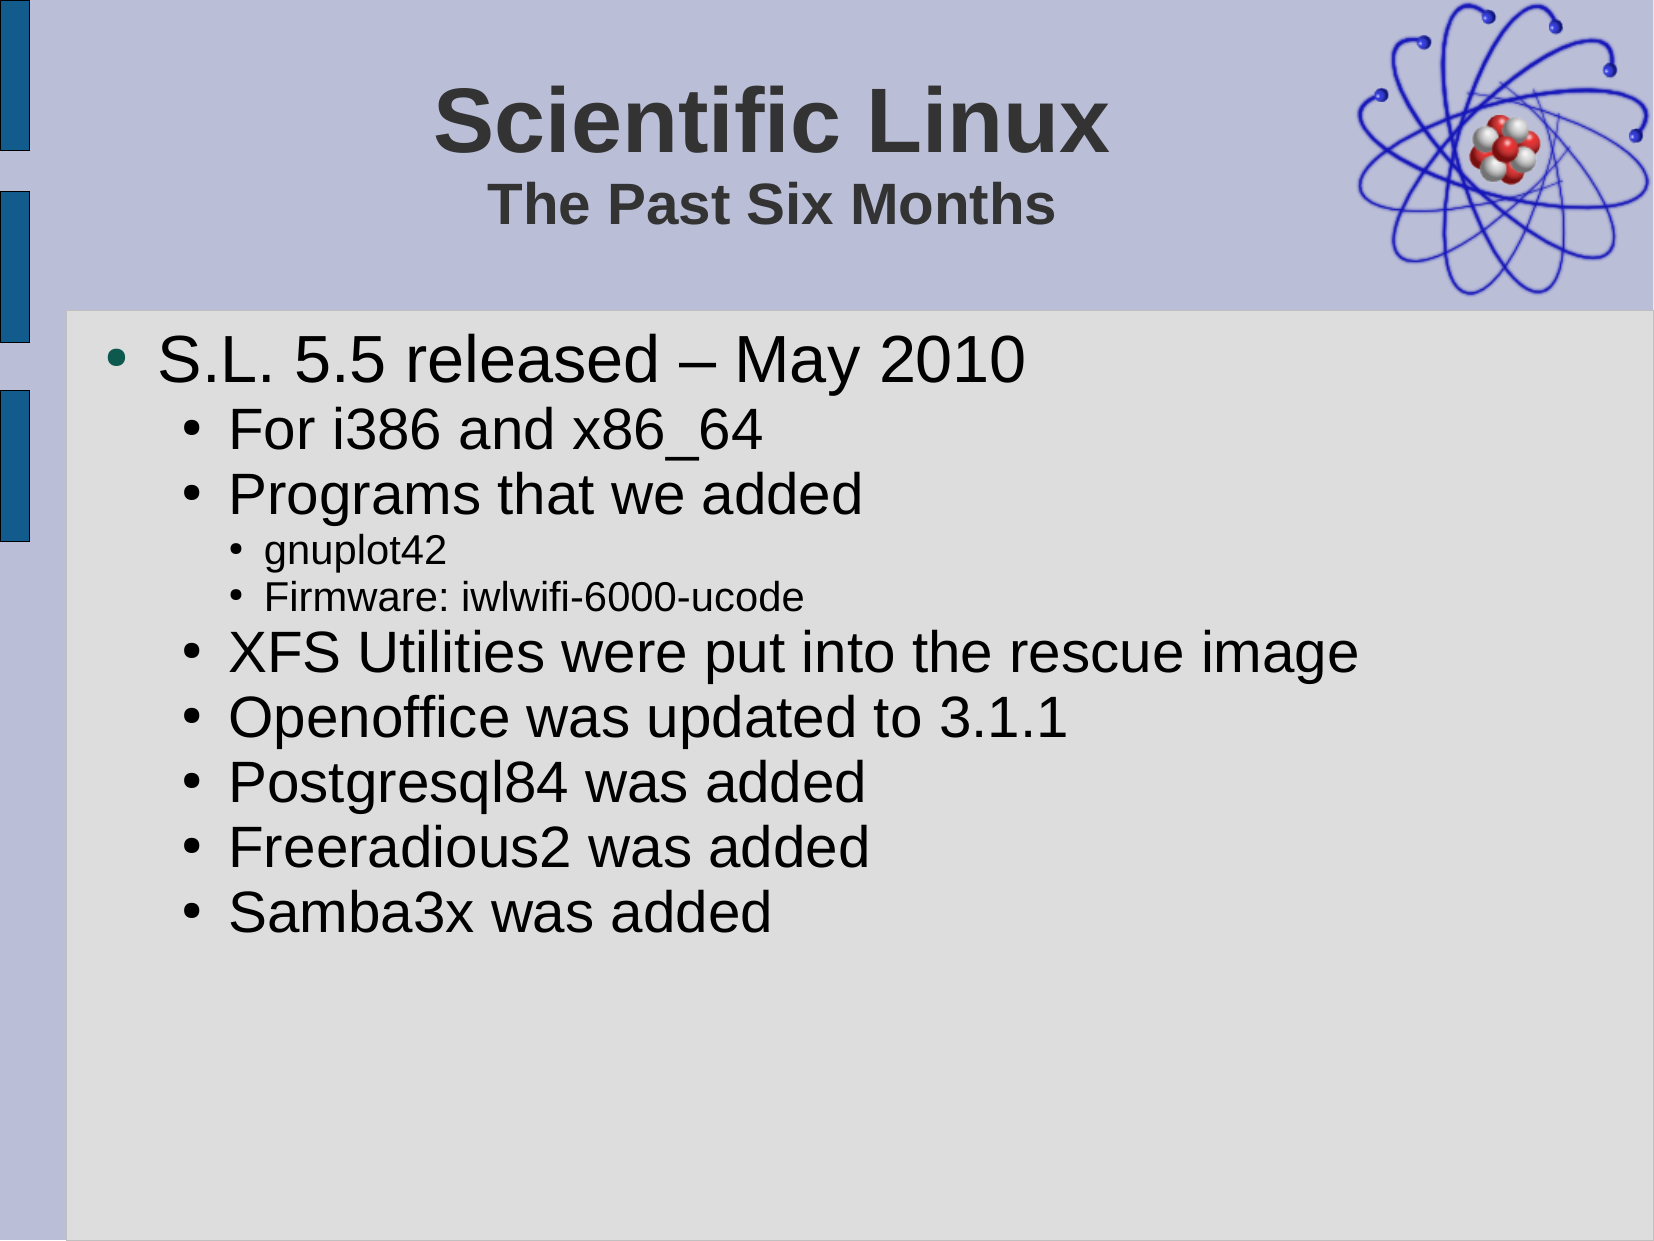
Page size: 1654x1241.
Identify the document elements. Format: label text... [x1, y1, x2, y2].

list S.L. 5.5 released – May 2010 For i386 and x86_64 Programs that we added gnuplot42 Firmware: iwlwifi-6000-ucode XFS Utilities were put into the rescue image Openoffice was updated to 3.1.1 Postgresql84 was added Freeradious2 was added Samba3x was added [86, 321, 1576, 1045]
title Scientific Linux The Past Six Months [82, 49, 1353, 257]
picture [1353, 0, 1654, 301]
